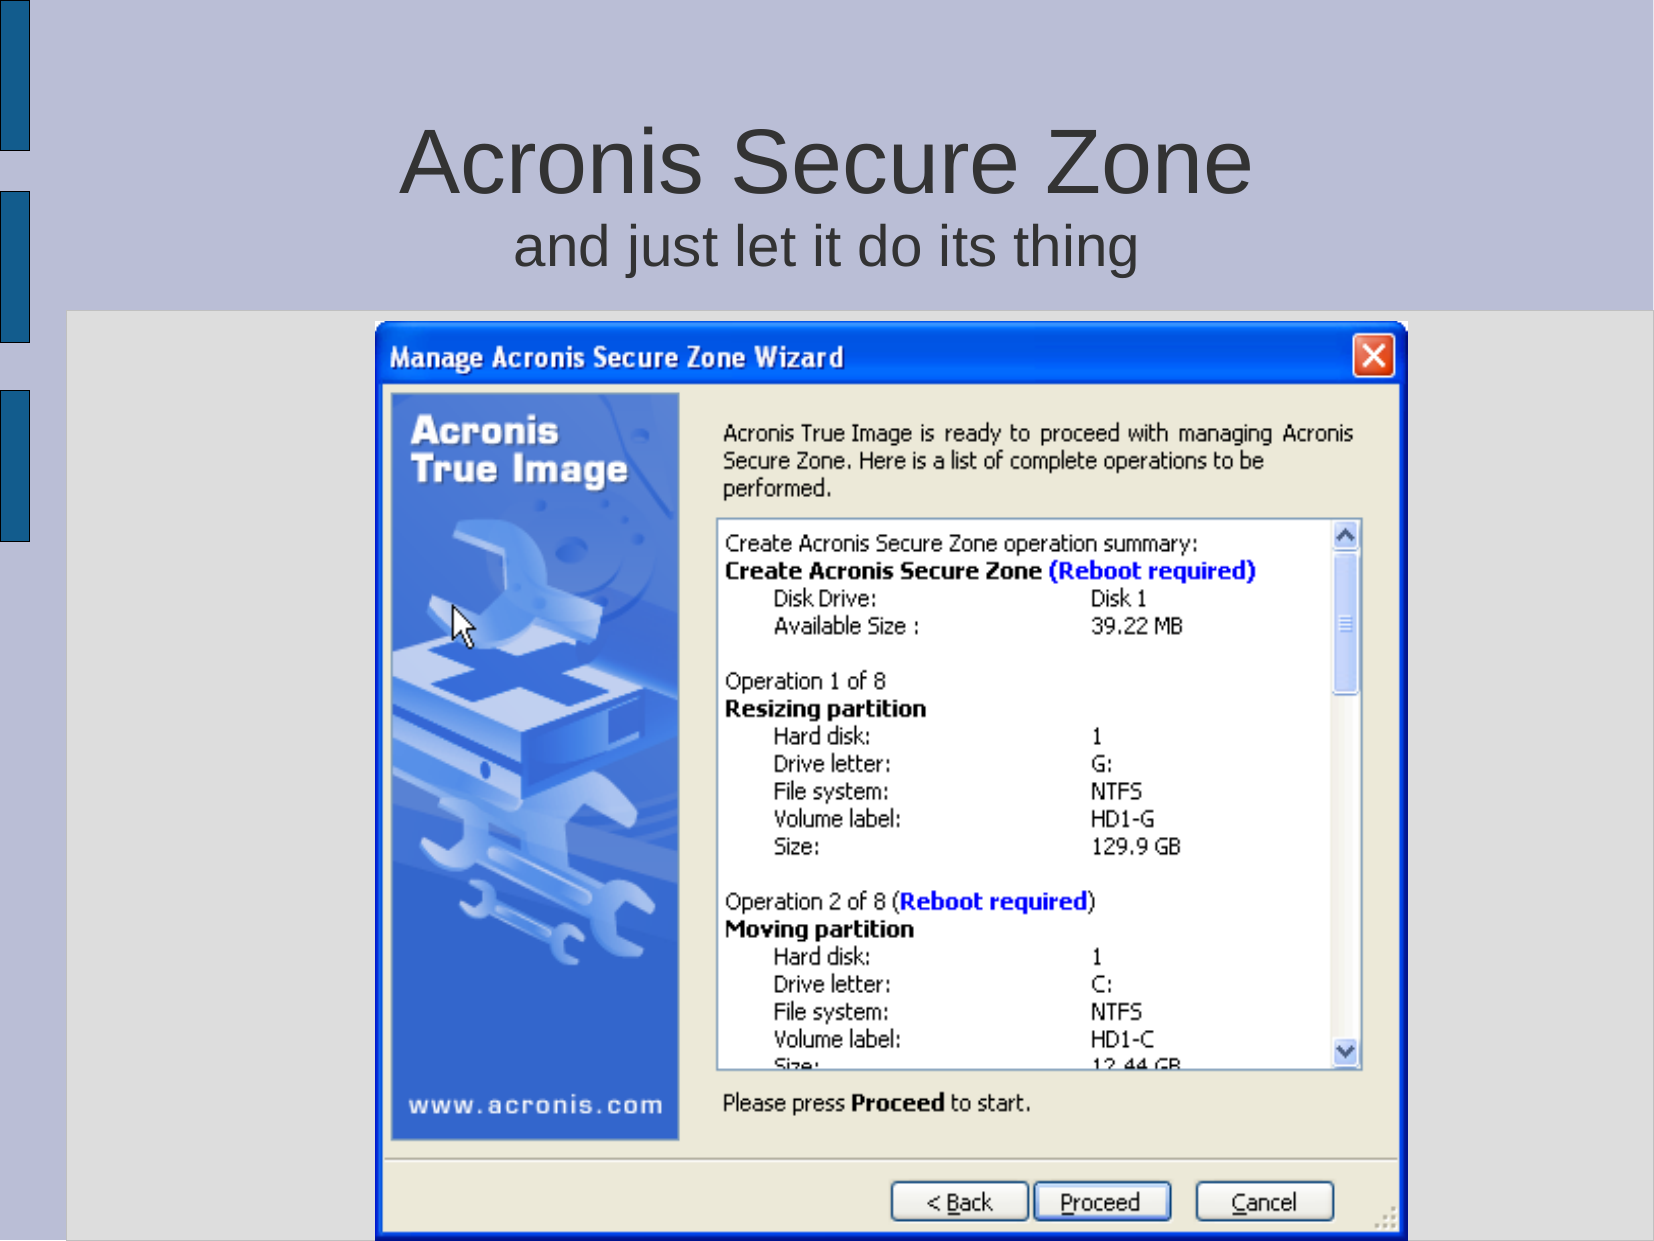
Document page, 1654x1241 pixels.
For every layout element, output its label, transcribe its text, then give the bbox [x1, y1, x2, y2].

picture [375, 321, 1408, 1241]
title Acronis Secure Zone and just let it do its thing [121, 91, 1534, 299]
